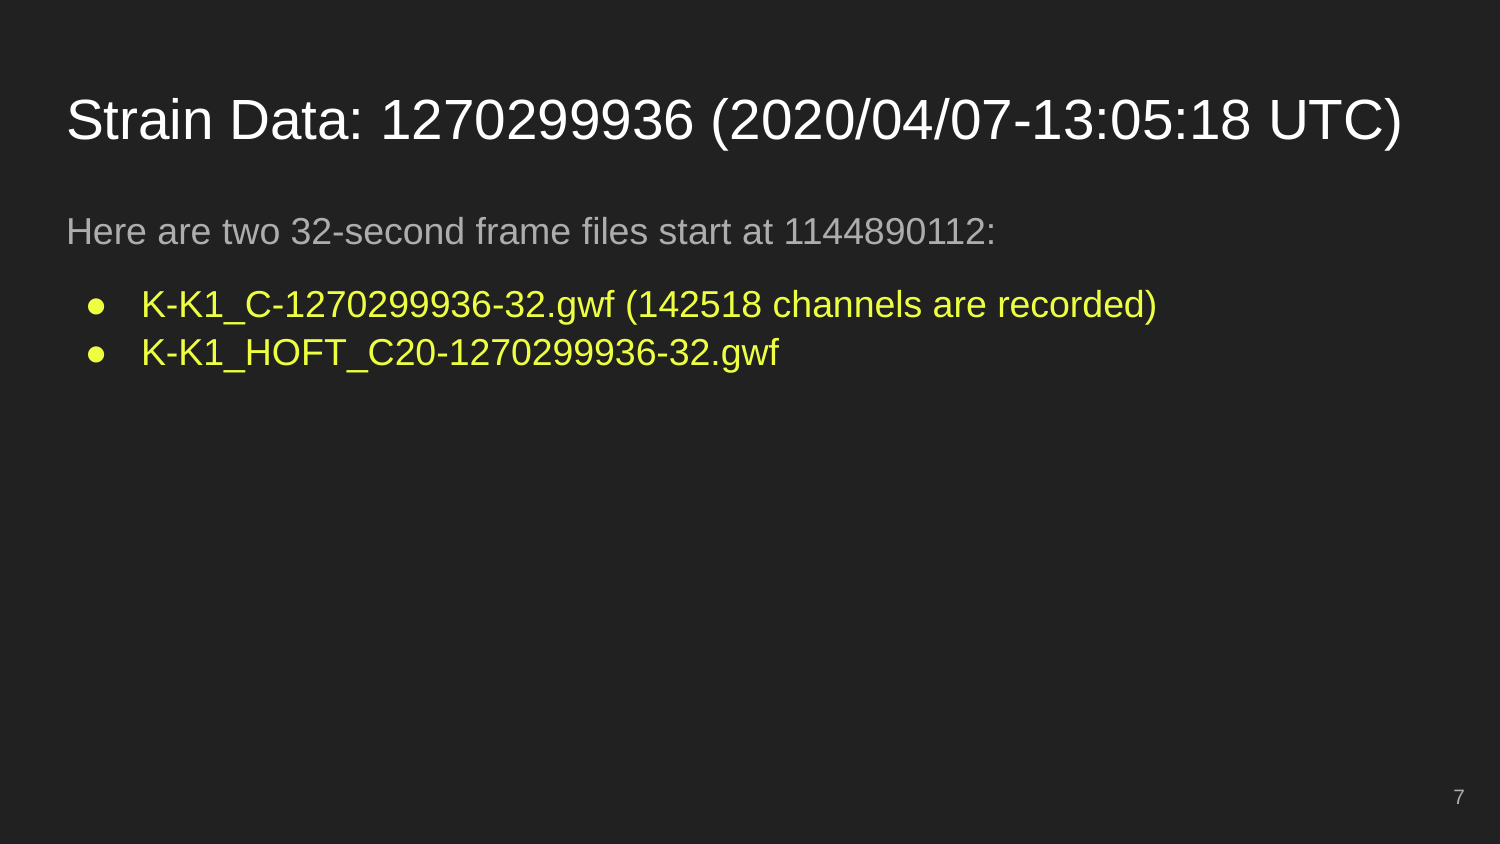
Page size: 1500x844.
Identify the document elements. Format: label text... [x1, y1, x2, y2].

title Strain Data: 1270299936 (2020/04/07-13:05:18 UTC) [51, 72, 1449, 167]
list Here are two 32-second frame files start at 1144890112: K-K1_C-1270299936-32.gwf (142518 channels are recorded) K-K1_HOFT_C20-1270299936-32.gwf [51, 189, 1449, 750]
slide_number <number> [1389, 764, 1480, 830]
